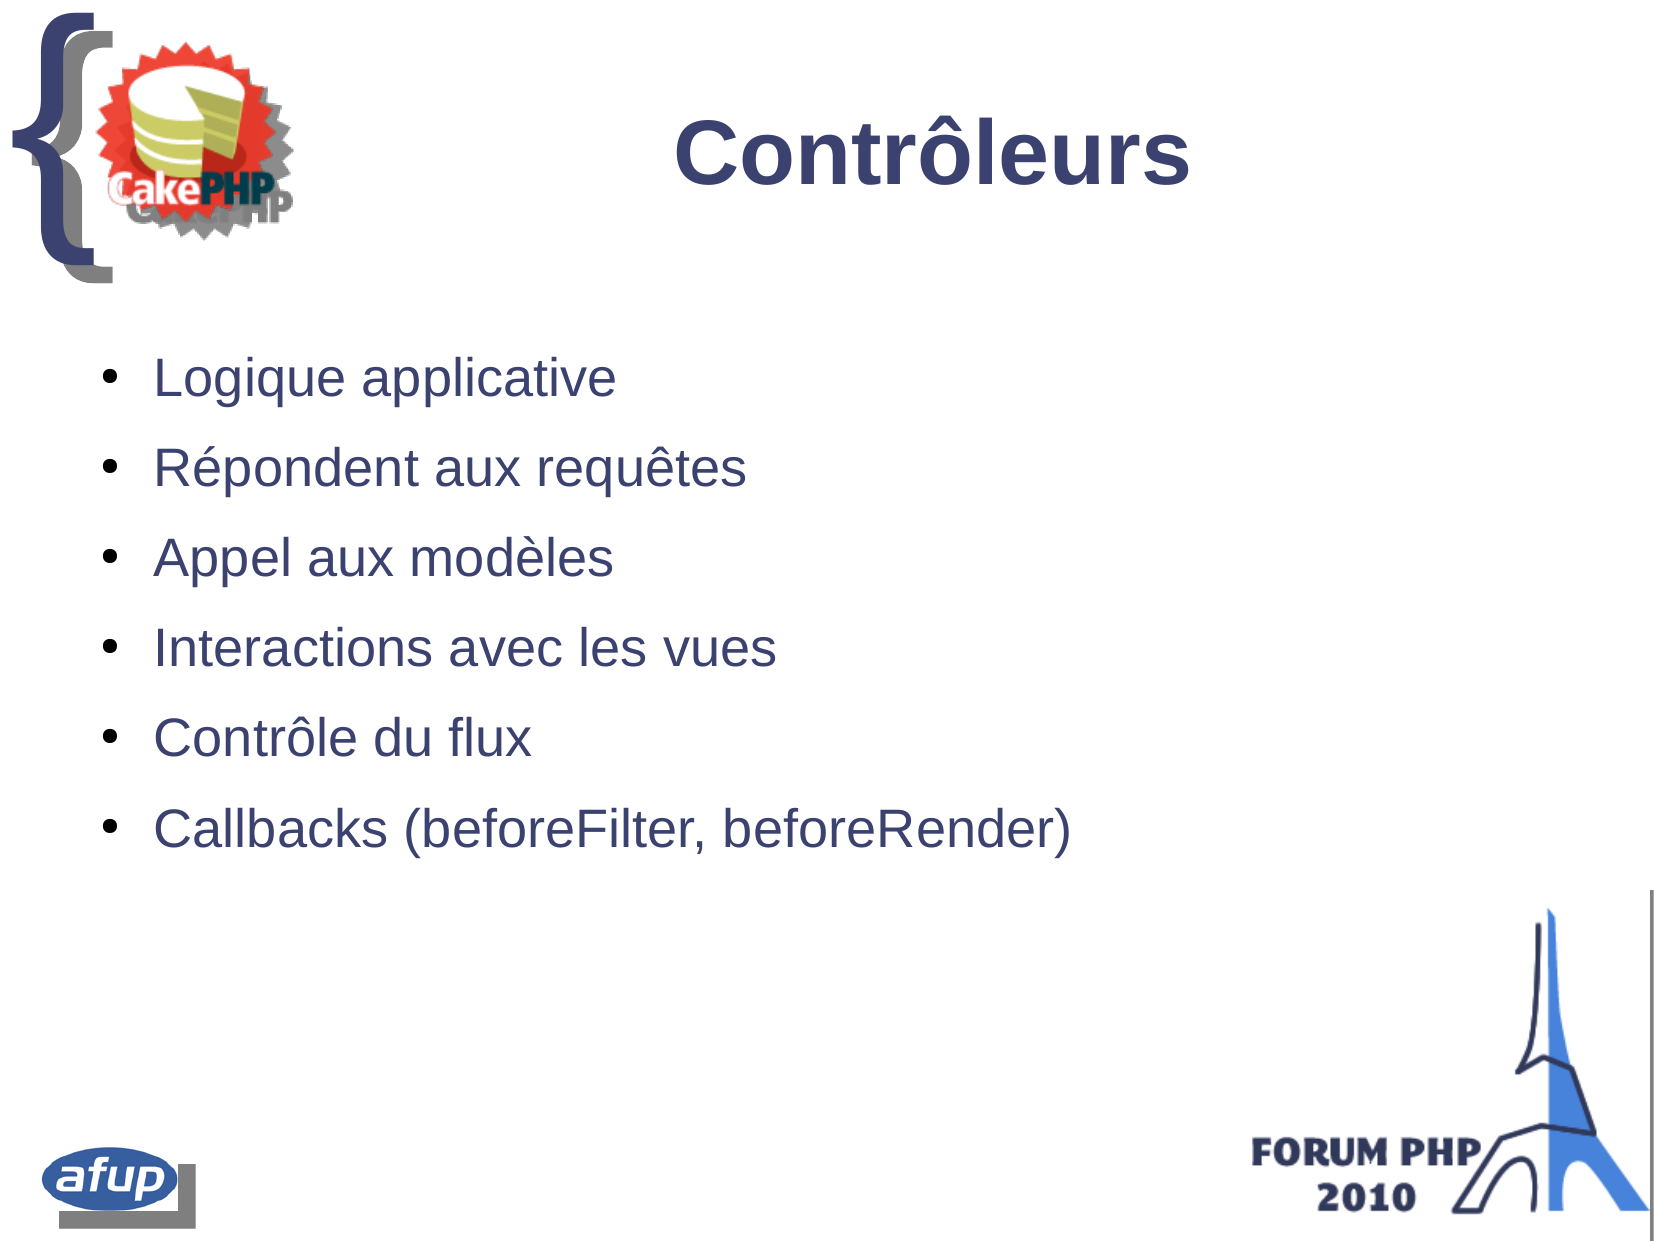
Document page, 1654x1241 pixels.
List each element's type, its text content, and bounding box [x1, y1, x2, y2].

picture [41, 1146, 178, 1211]
title Contrôleurs [295, 56, 1571, 250]
list Logique applicative Répondent aux requêtes Appel aux modèles Interactions avec les vues Contrôle du flux Callbacks (beforeFilter, beforeRender) [82, 290, 1571, 1094]
picture [88, 35, 284, 231]
picture [1240, 872, 1650, 1241]
